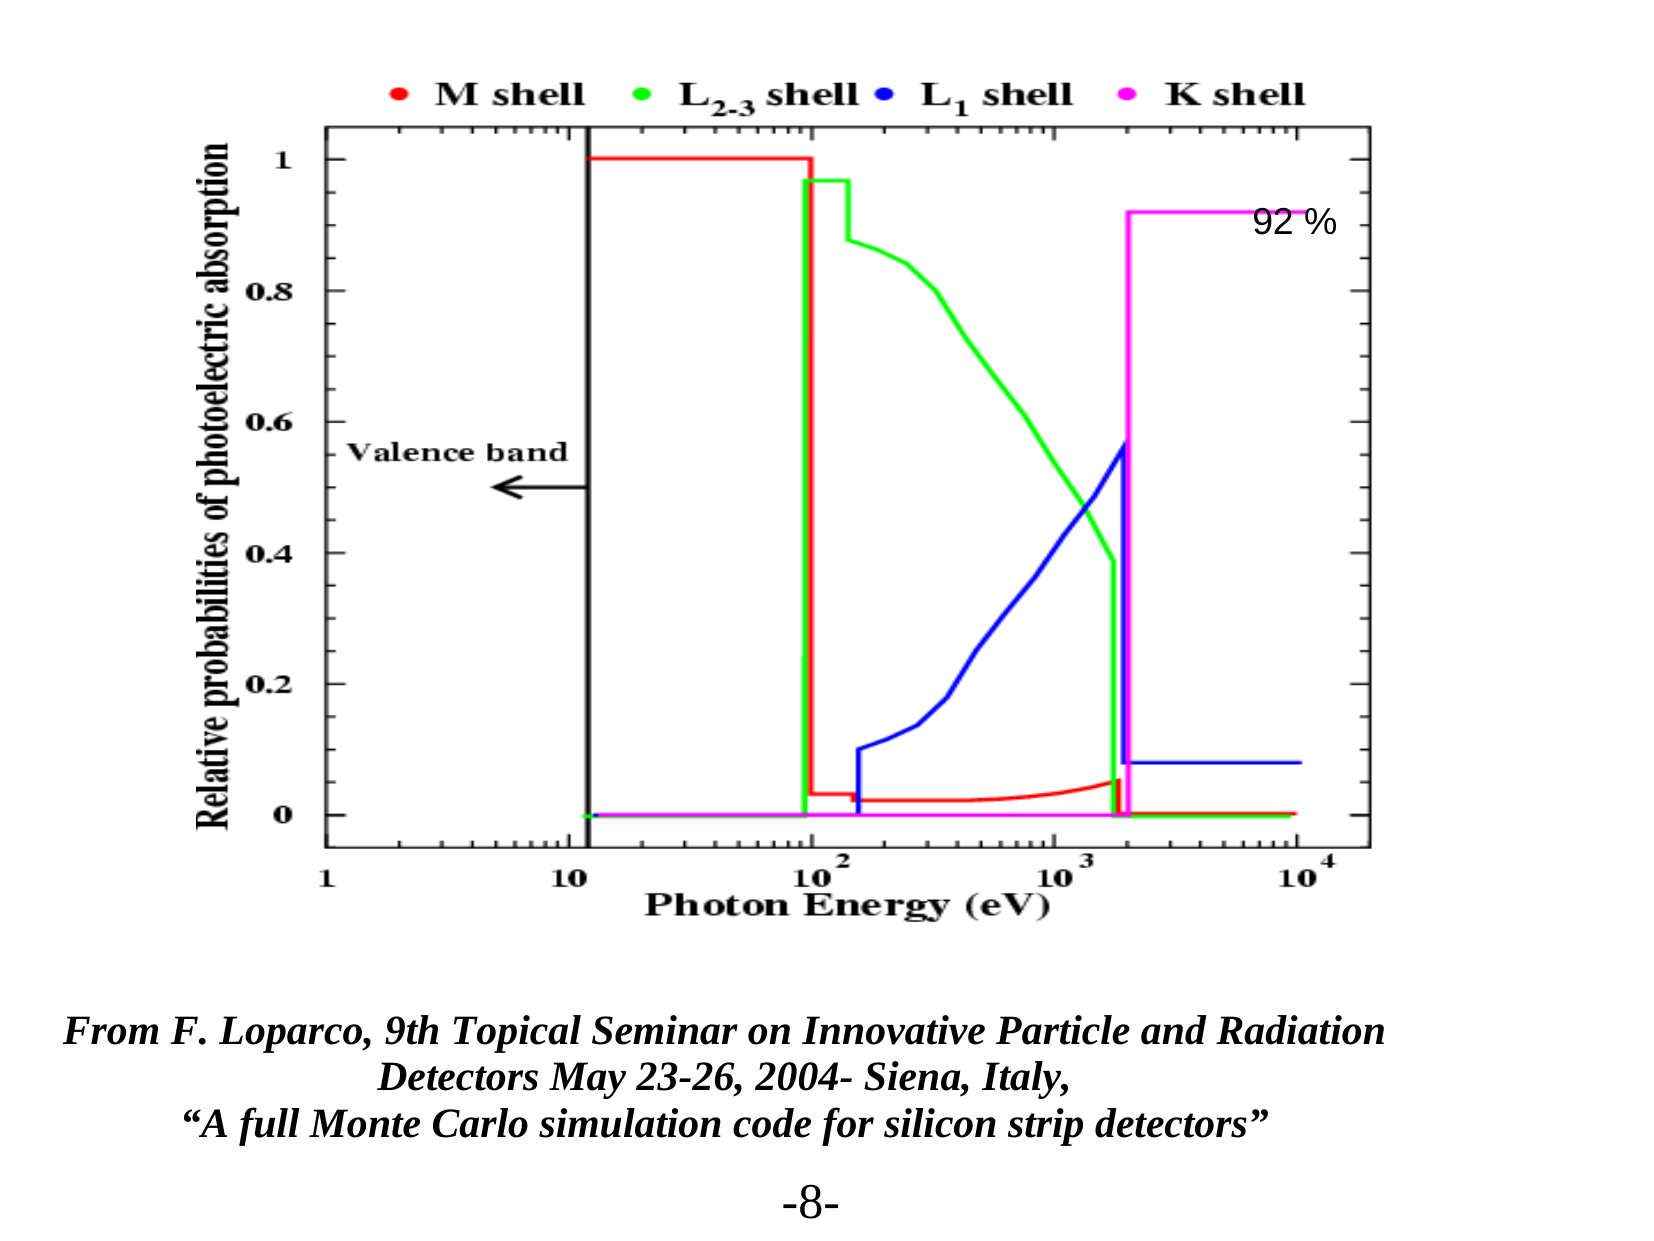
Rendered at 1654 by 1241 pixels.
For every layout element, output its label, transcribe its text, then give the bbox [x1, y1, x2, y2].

text_box From F. Loparco, 9th Topical Seminar on Innovative Particle and Radiation Detectors May 23-26, 2004- Siena, Italy, “A full Monte Carlo simulation code for silicon strip detectors” [0, 999, 1450, 1201]
text_box 92 % [1237, 193, 1353, 264]
picture [196, 37, 1501, 938]
